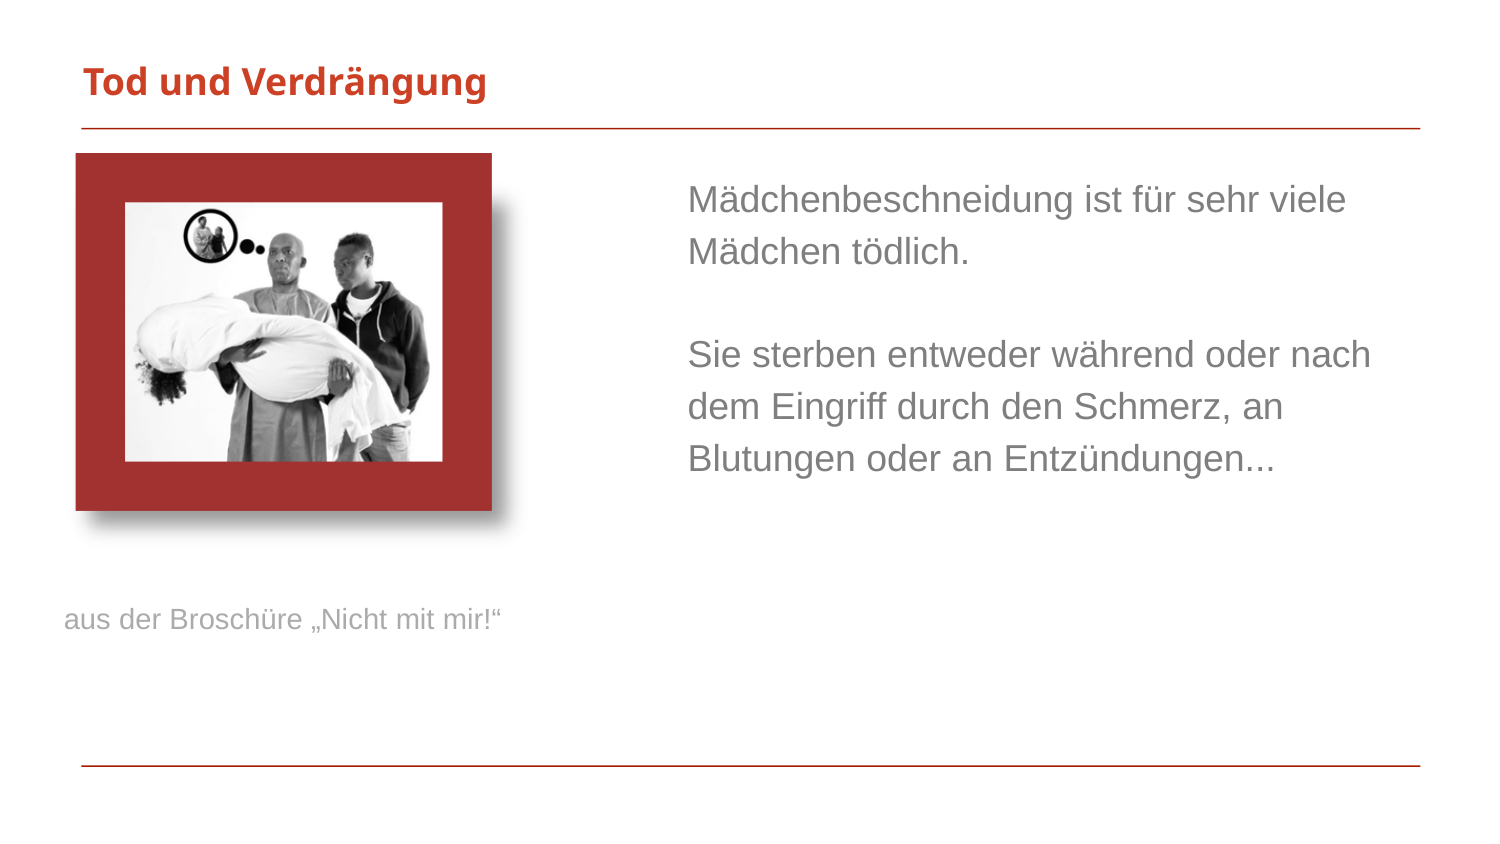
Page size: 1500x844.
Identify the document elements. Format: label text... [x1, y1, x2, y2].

text_box aus der Broschüre „Nicht mit mir!“ [48, 580, 535, 662]
text_box Tod und Verdrängung [67, 43, 1078, 117]
picture [62, 153, 535, 554]
text_box Mädchenbeschneidung ist für sehr viele Mädchen tödlich. Sie sterben entweder während oder nach dem Eingriff durch den Schmerz, an Blutungen oder an Entzündungen... [672, 153, 1437, 742]
